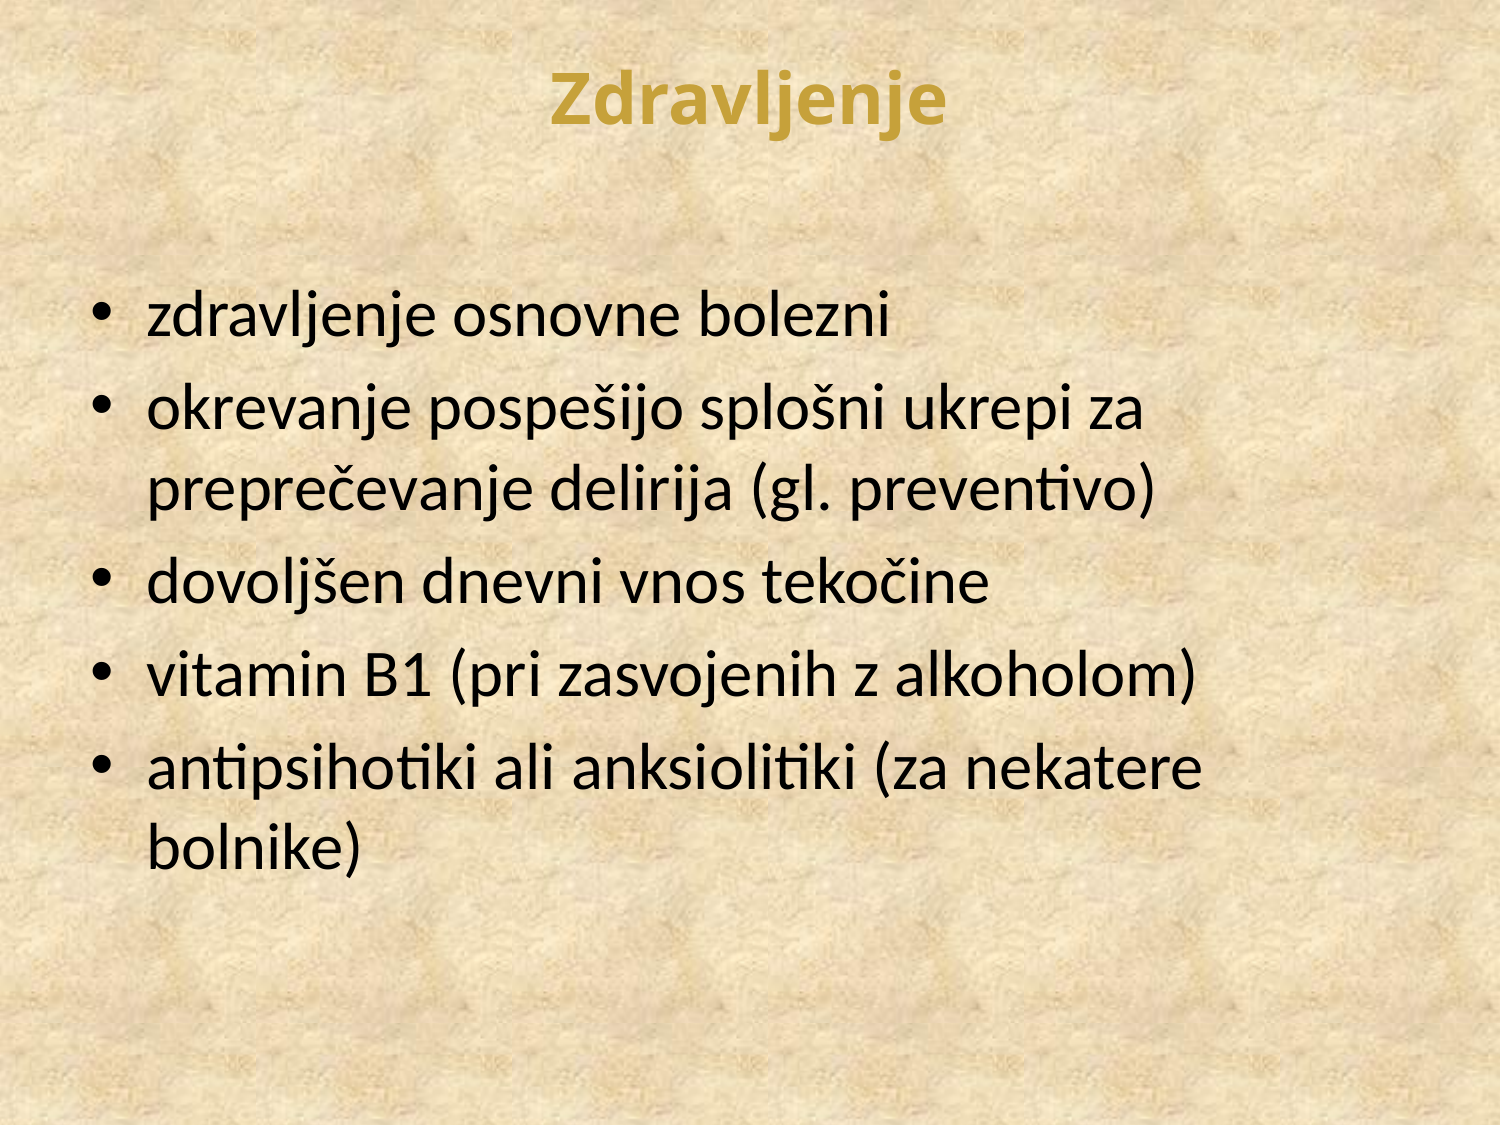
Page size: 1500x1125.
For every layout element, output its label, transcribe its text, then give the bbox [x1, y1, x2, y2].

title Zdravljenje [75, 45, 1425, 233]
picture [0, 0, 1500, 1125]
list zdravljenje osnovne bolezni okrevanje pospešijo splošni ukrepi za preprečevanje delirija (gl. preventivo) dovoljšen dnevni vnos tekočine vitamin B1 (pri zasvojenih z alkoholom) antipsihotiki ali anksiolitiki (za nekatere bolnike) [75, 262, 1425, 1005]
